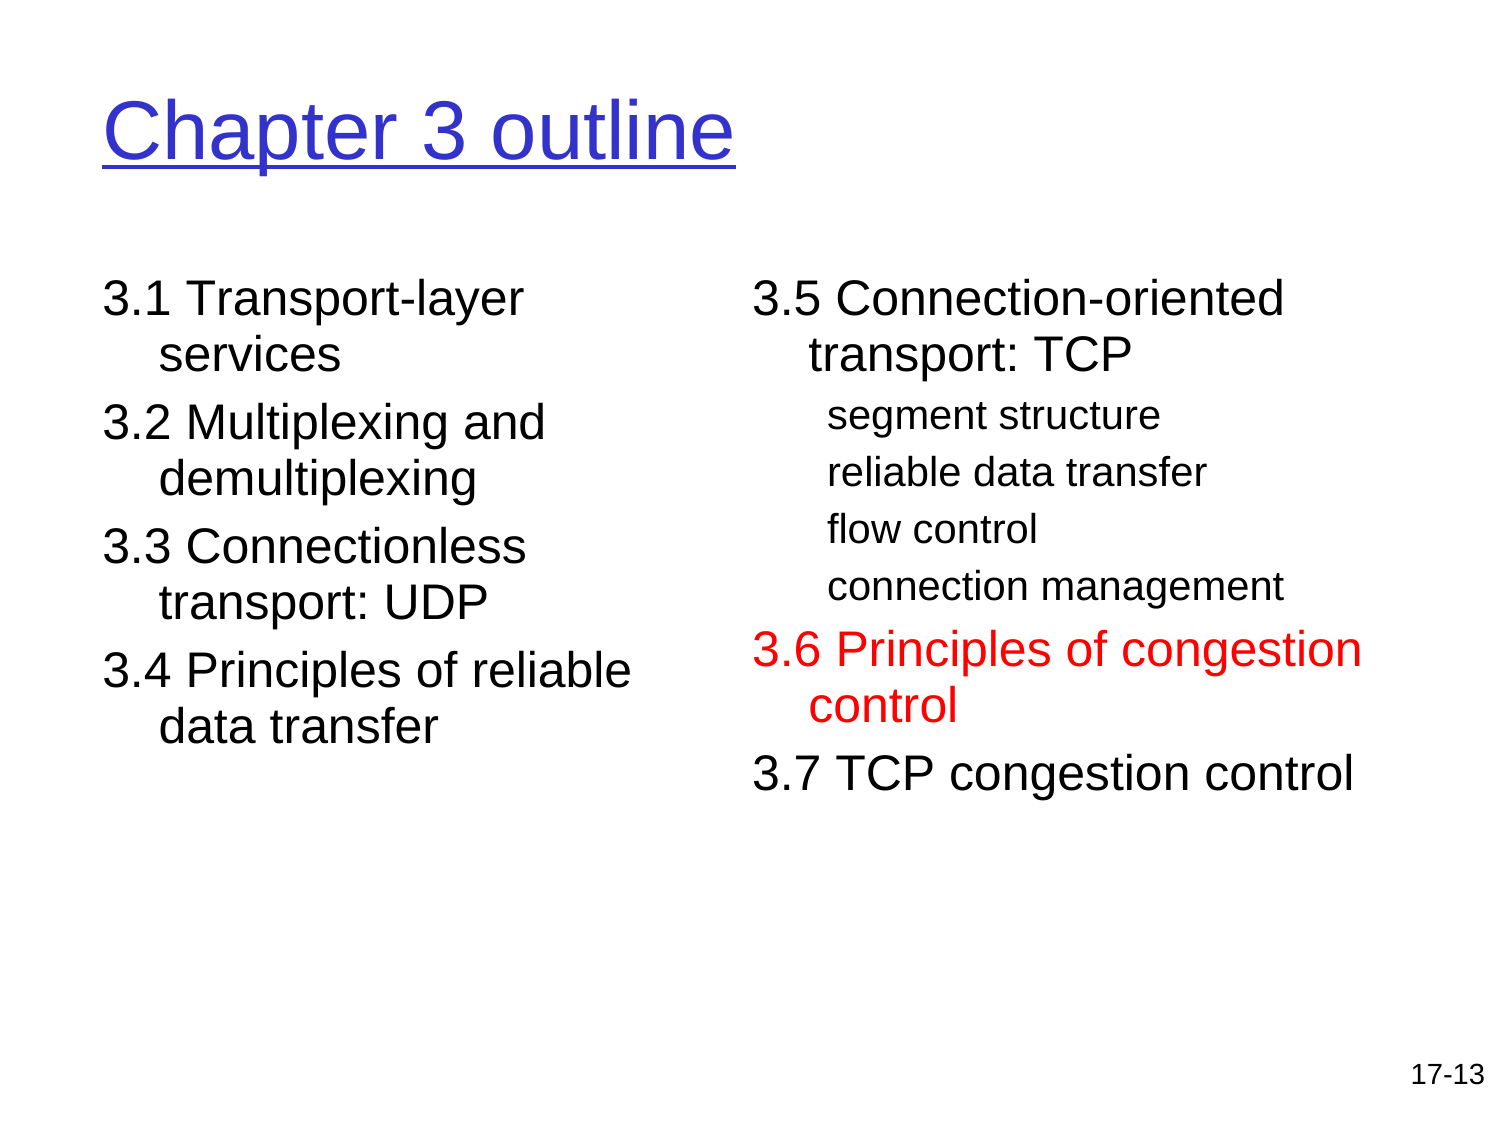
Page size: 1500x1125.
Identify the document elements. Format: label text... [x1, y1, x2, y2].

list 3.5 Connection-oriented transport: TCP segment structure reliable data transfer flow control connection management 3.6 Principles of congestion control 3.7 TCP congestion control [737, 262, 1403, 1026]
title Chapter 3 outline [87, 37, 1363, 225]
list 3.1 Transport-layer services 3.2 Multiplexing and demultiplexing 3.3 Connectionless transport: UDP 3.4 Principles of reliable data transfer [87, 262, 713, 1026]
